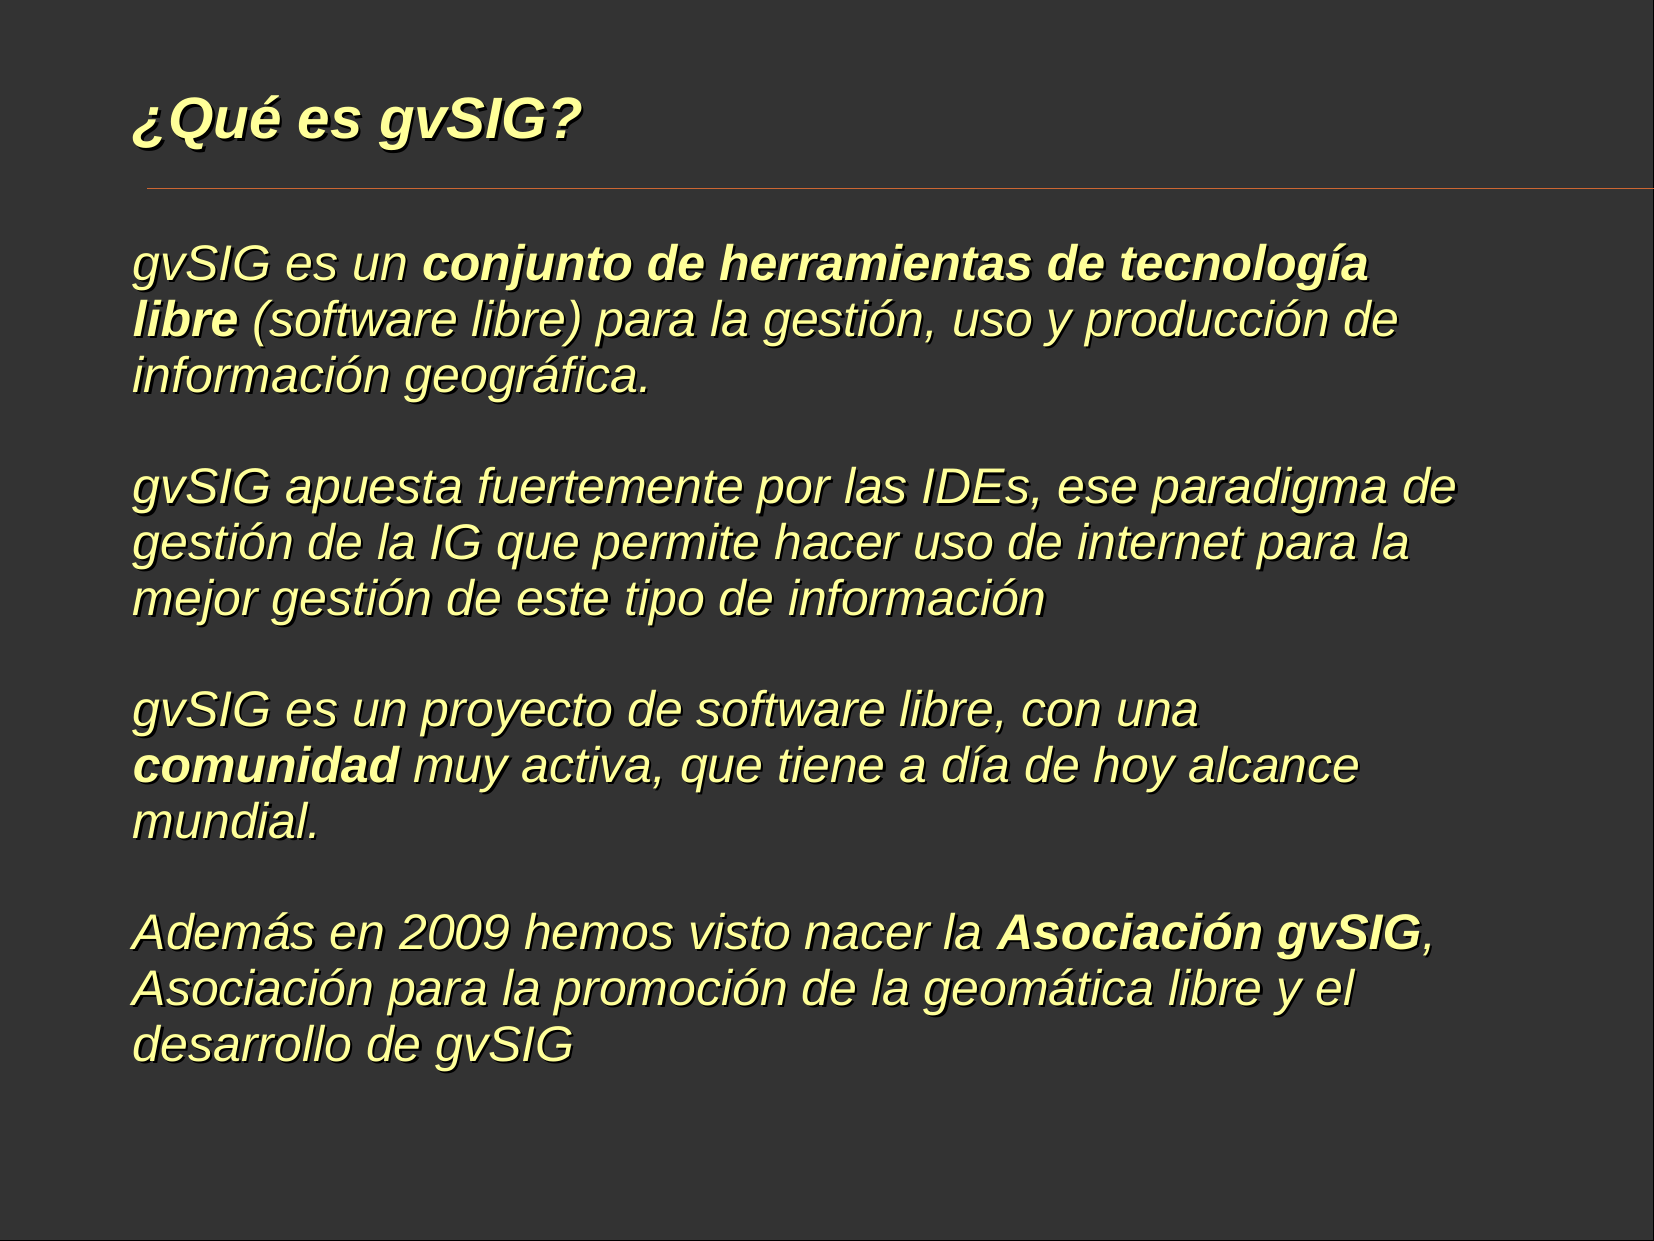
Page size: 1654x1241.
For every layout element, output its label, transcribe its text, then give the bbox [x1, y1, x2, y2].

text_box gvSIG es un conjunto de herramientas de tecnología libre (software libre) para la gestión, uso y producción de información geográfica. gvSIG apuesta fuertemente por las IDEs, ese paradigma de gestión de la IG que permite hacer uso de internet para la mejor gestión de este tipo de información gvSIG es un proyecto de software libre, con una comunidad muy activa, que tiene a día de hoy alcance mundial. Además en 2009 hemos visto nacer la Asociación gvSIG, Asociación para la promoción de la geomática libre y el desarrollo de gvSIG [118, 228, 1477, 1191]
text_box [0, 0, 1654, 1241]
text_box ¿Qué es gvSIG? [118, 78, 975, 169]
